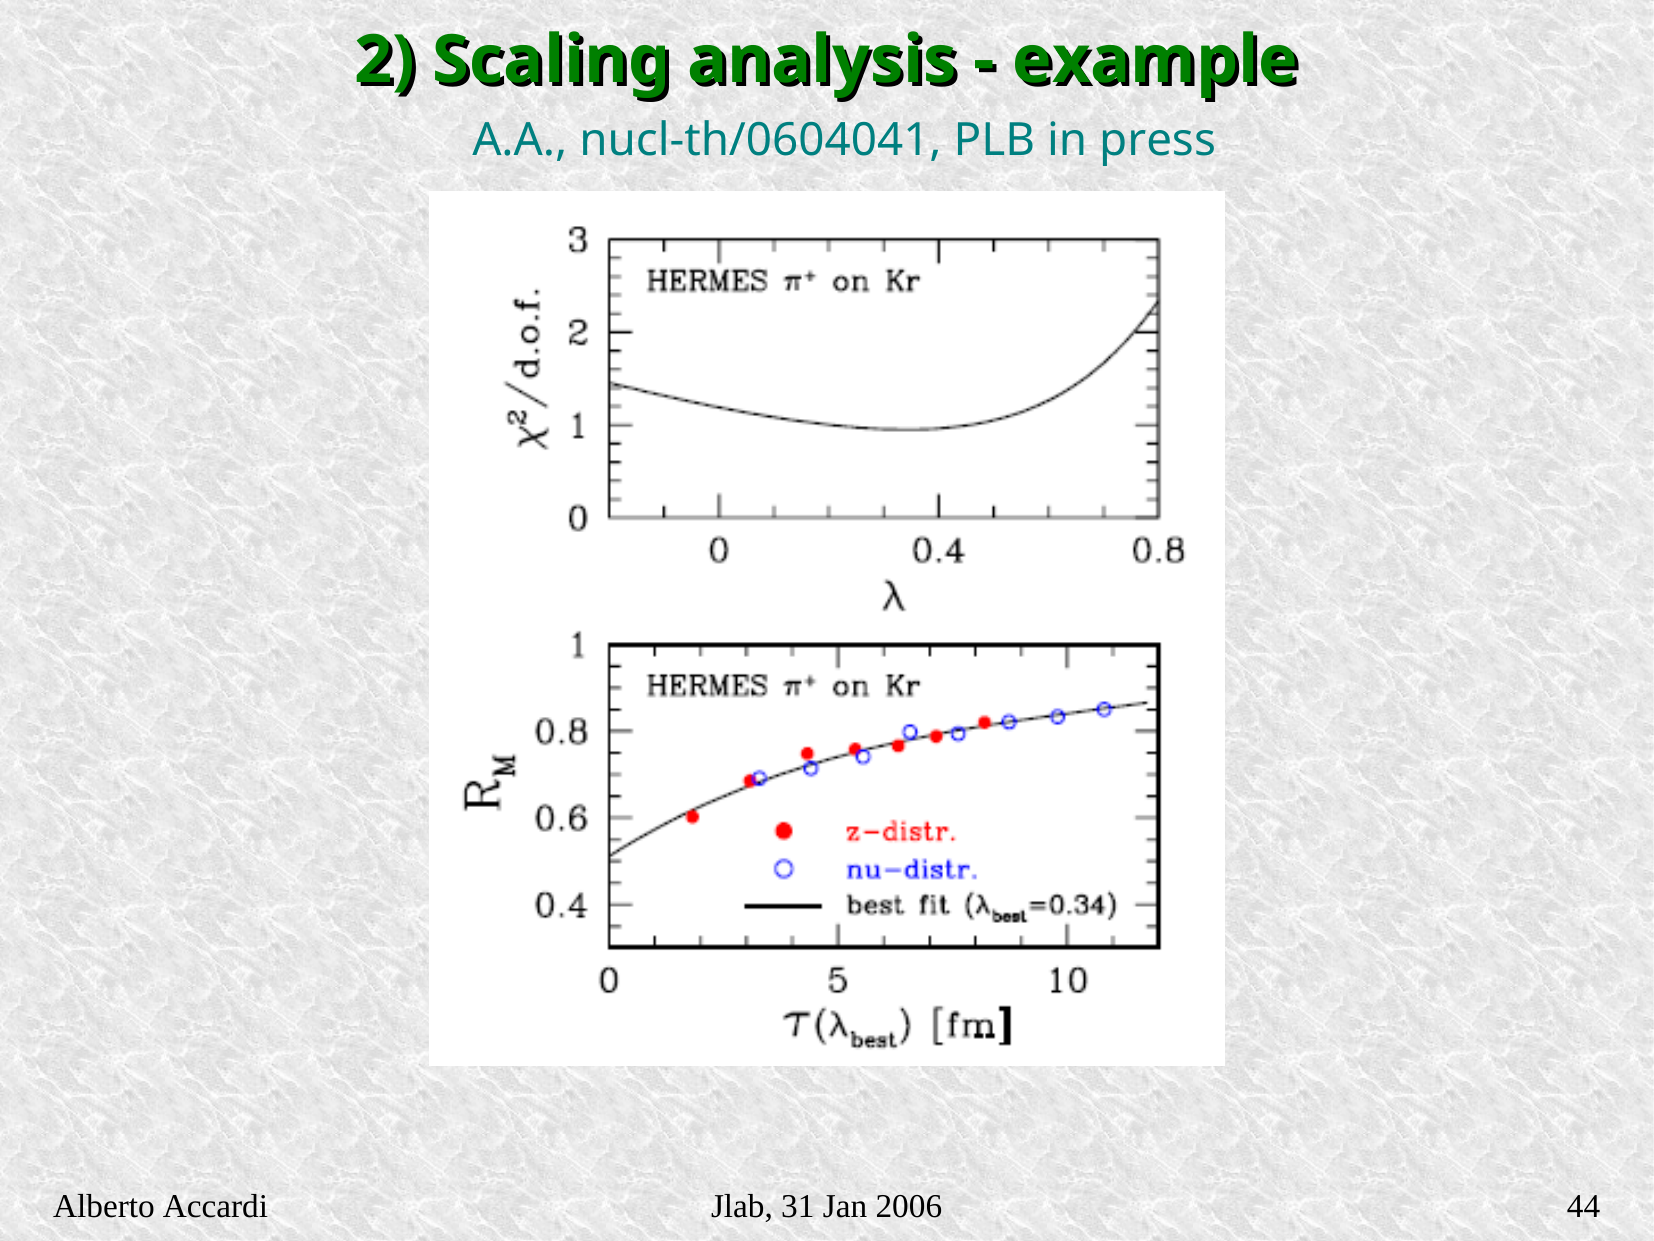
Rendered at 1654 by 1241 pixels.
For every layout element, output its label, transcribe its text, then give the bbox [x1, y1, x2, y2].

text_box 2) Scaling analysis - example [29, 0, 1625, 127]
picture [0, 0, 1654, 1241]
text_box A.A., nucl-th/0604041, PLB in press [457, 98, 1232, 170]
